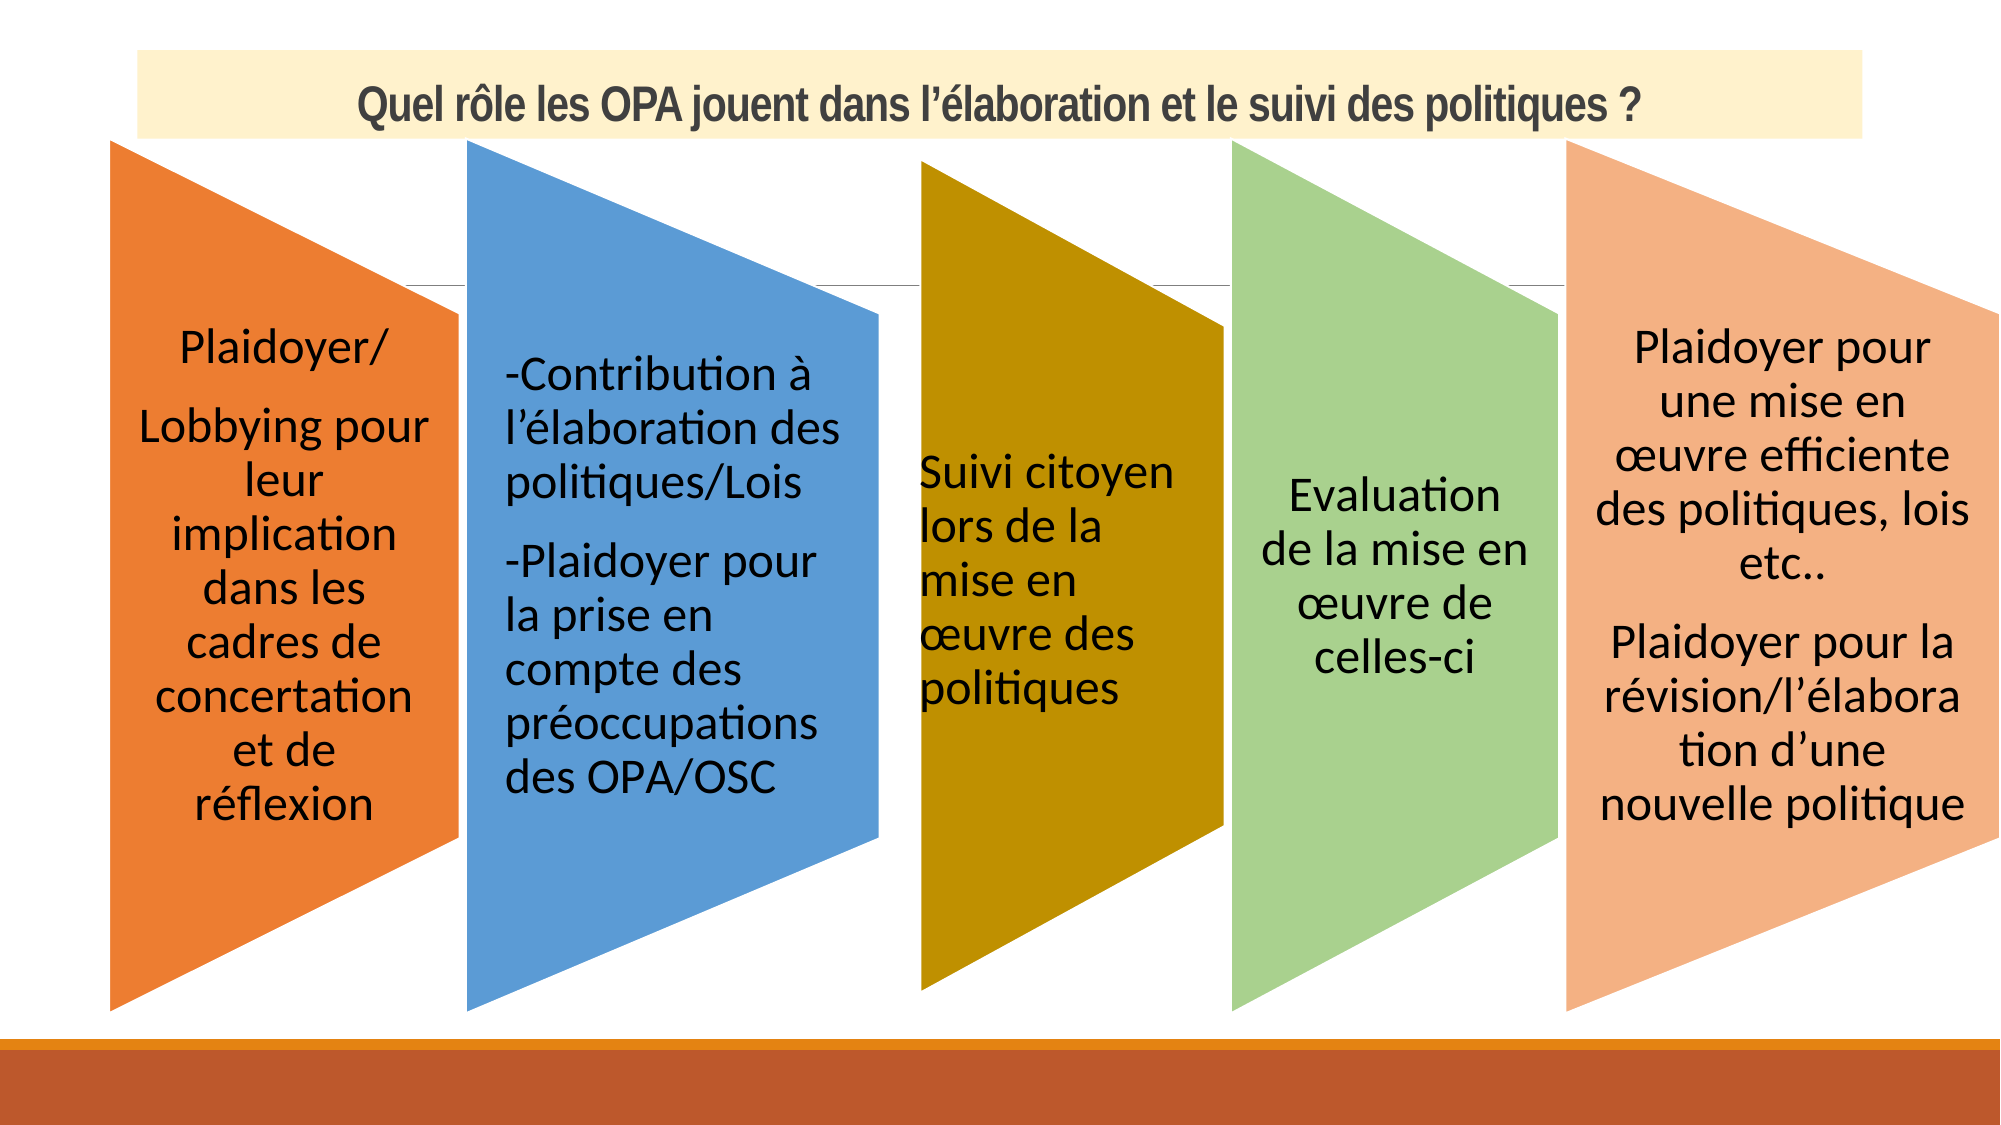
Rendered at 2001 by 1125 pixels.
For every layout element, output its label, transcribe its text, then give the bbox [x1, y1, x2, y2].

text_box [920, 159, 1224, 325]
text_box Evaluation de la mise en œuvre de celles-ci [1230, 138, 1560, 1014]
title Quel rôle les OPA jouent dans l’élaboration et le suivi des politiques ? [137, 50, 1863, 139]
text_box -Contribution à l’élaboration des politiques/Lois -Plaidoyer pour la prise en compte des préoccupations des OPA/OSC [465, 138, 880, 1014]
text_box Plaidoyer pour une mise en œuvre efficiente des politiques, lois etc.. Plaidoyer pour la révision/l’élaboration d’une nouvelle politique [1565, 138, 2000, 1014]
text_box Suivi citoyen lors de la mise en œuvre des politiques [885, 325, 1225, 826]
text_box Plaidoyer/ Lobbying pour leur implication dans les cadres de concertation et de réflexion [109, 138, 460, 1014]
text_box [920, 826, 1225, 993]
